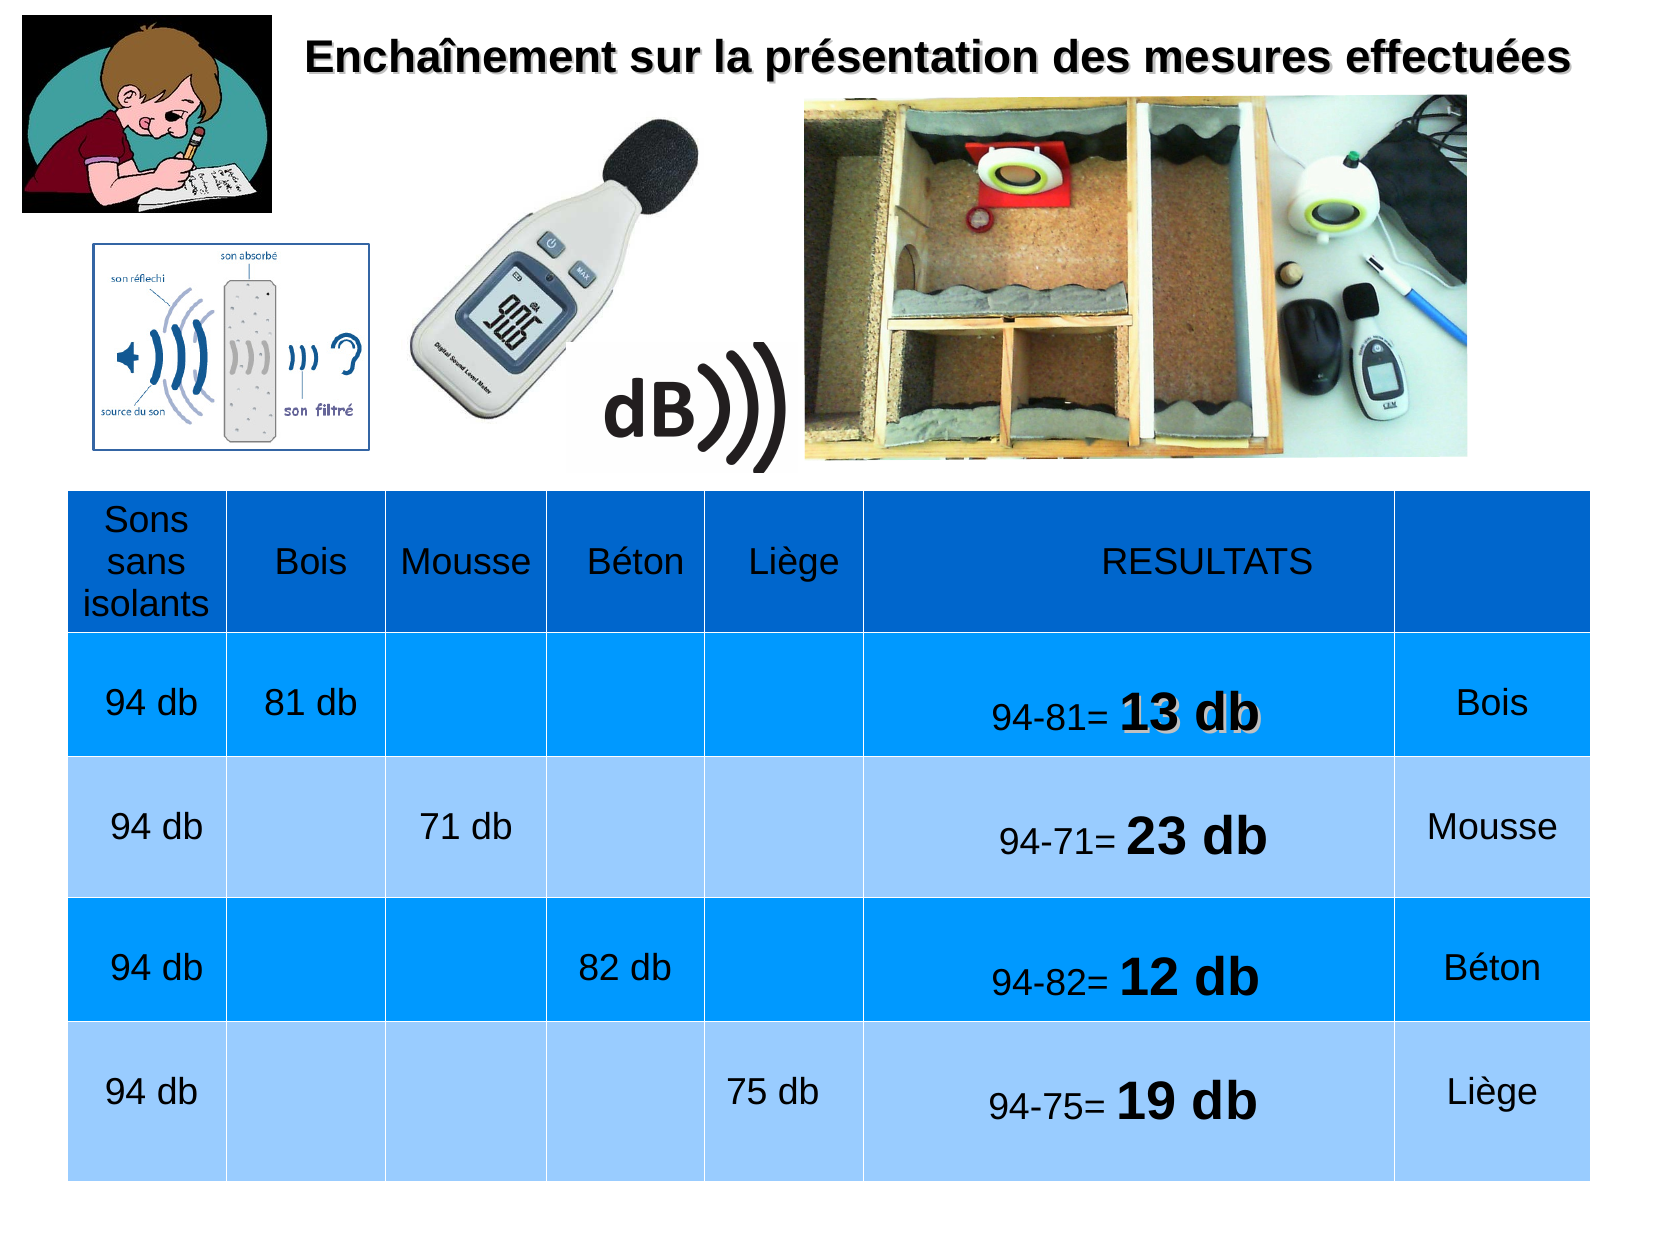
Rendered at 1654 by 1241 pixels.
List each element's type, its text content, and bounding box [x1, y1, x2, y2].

picture [22, 15, 272, 213]
picture [94, 244, 368, 449]
table_cell [386, 633, 546, 756]
table_cell 94 db [68, 1022, 226, 1181]
table_cell Béton [1395, 898, 1590, 1021]
table_header Béton [547, 491, 704, 632]
table_cell [386, 1022, 546, 1181]
table_cell 94 db [68, 898, 226, 1021]
text_box Enchaînement sur la présentation des mesures effectuées [283, 23, 1607, 95]
table_cell Bois [1395, 633, 1590, 756]
table_cell 75 db [705, 1022, 863, 1181]
table_cell 94-75= 19 db [864, 1022, 1394, 1181]
table_cell 94 db [68, 757, 226, 897]
table_cell 94 db [68, 633, 226, 756]
table_cell [547, 1022, 704, 1181]
table_cell [705, 757, 863, 897]
table_cell 94-81= 13 db [864, 633, 1394, 756]
table_cell [227, 898, 385, 1021]
table_header Mousse [386, 491, 546, 632]
table_cell 82 db [547, 898, 704, 1021]
table_header [1395, 491, 1590, 632]
table_cell 94-82= 12 db [864, 898, 1394, 1021]
table_cell Liège [1395, 1022, 1590, 1181]
table_cell 81 db [227, 633, 385, 756]
table_cell [547, 633, 704, 756]
table_header RESULTATS [864, 491, 1394, 632]
table_cell [386, 898, 546, 1021]
picture [803, 94, 1468, 461]
table_cell Mousse [1395, 757, 1590, 897]
table_header Bois [227, 491, 385, 632]
table_header Sons sans isolants [68, 491, 226, 632]
picture [401, 106, 798, 473]
table_cell [227, 1022, 385, 1181]
table_cell [705, 633, 863, 756]
table_cell [227, 757, 385, 897]
table_cell [705, 898, 863, 1021]
table_header Liège [705, 491, 863, 632]
table_cell 94-71= 23 db [864, 757, 1394, 897]
table_cell 71 db [386, 757, 546, 897]
table_cell [547, 757, 704, 897]
